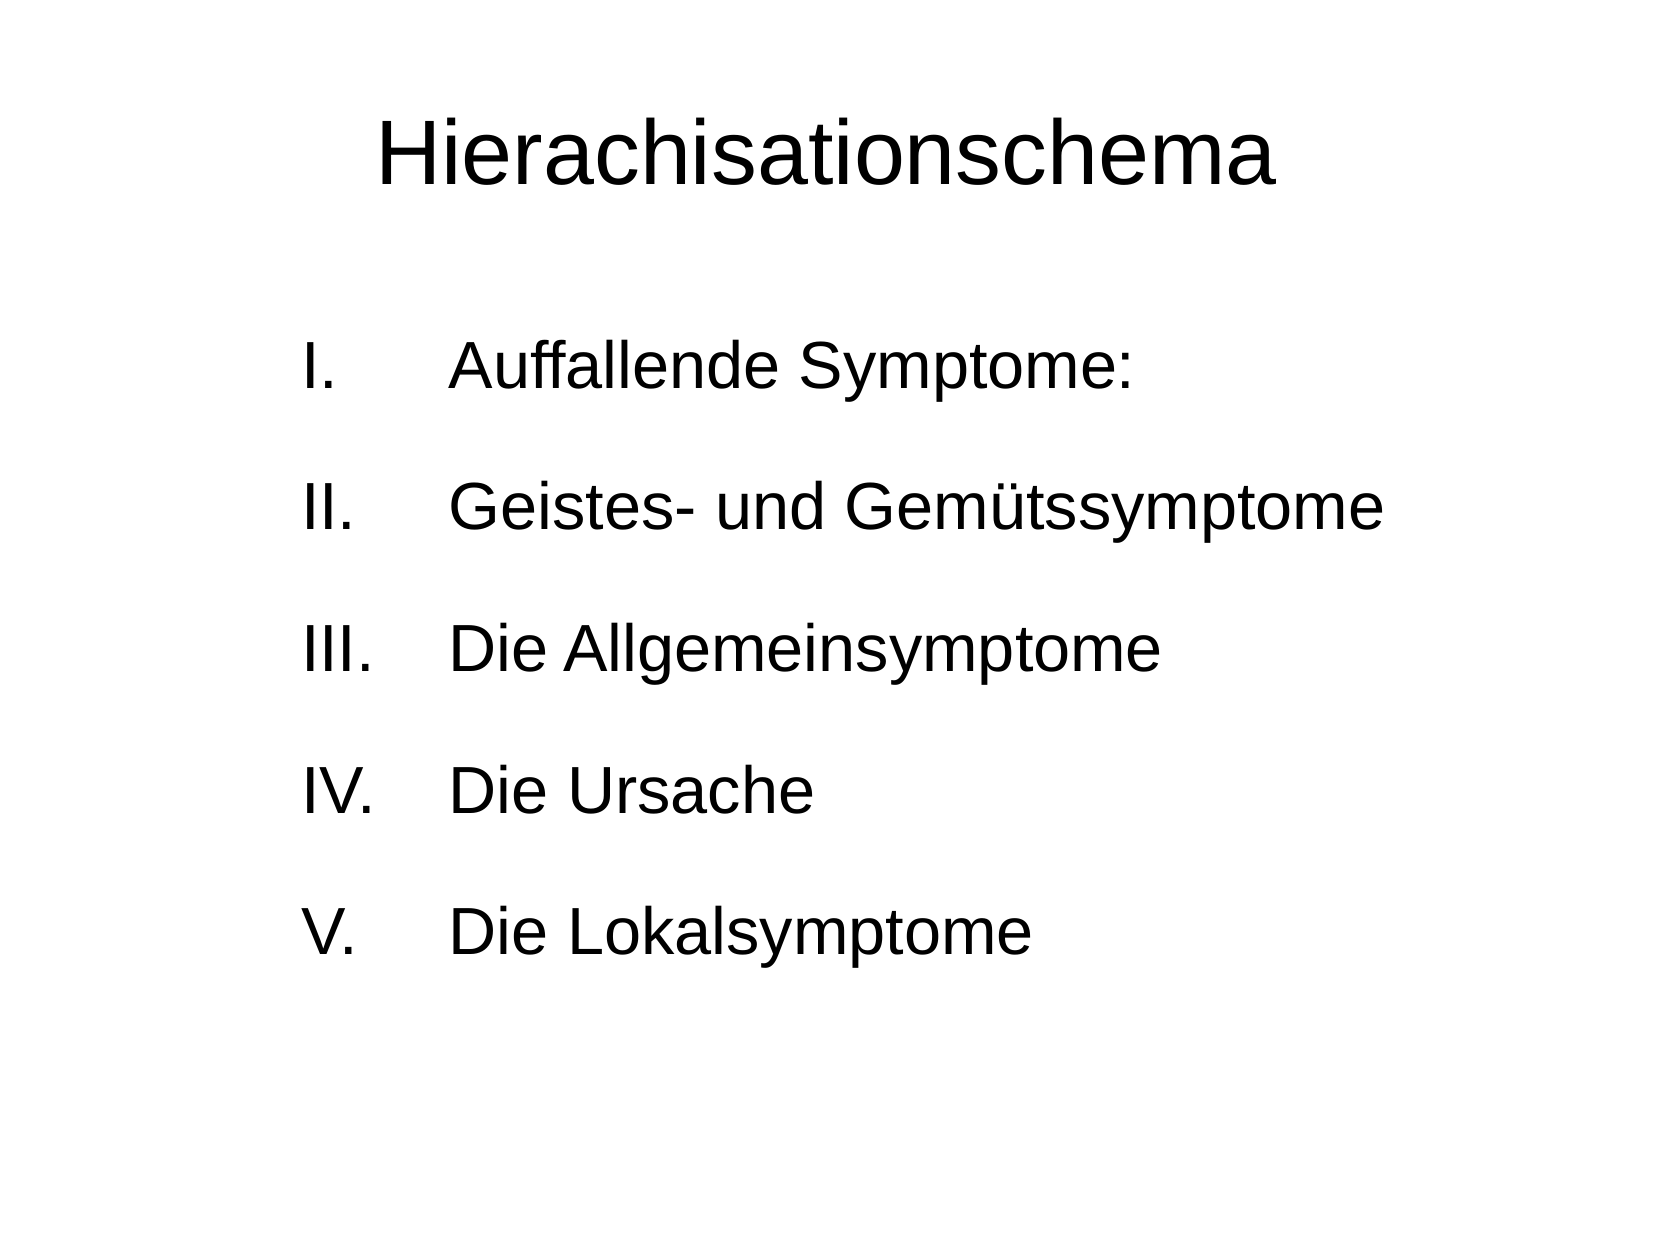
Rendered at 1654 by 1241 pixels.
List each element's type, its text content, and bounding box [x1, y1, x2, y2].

title Hierachisationschema [82, 49, 1571, 257]
list I. Auffallende Symptome: II. Geistes- und Gemütssymptome III. Die Allgemeinsymptome IV. Die Ursache V. Die Lokalsymptome [82, 290, 1571, 1109]
